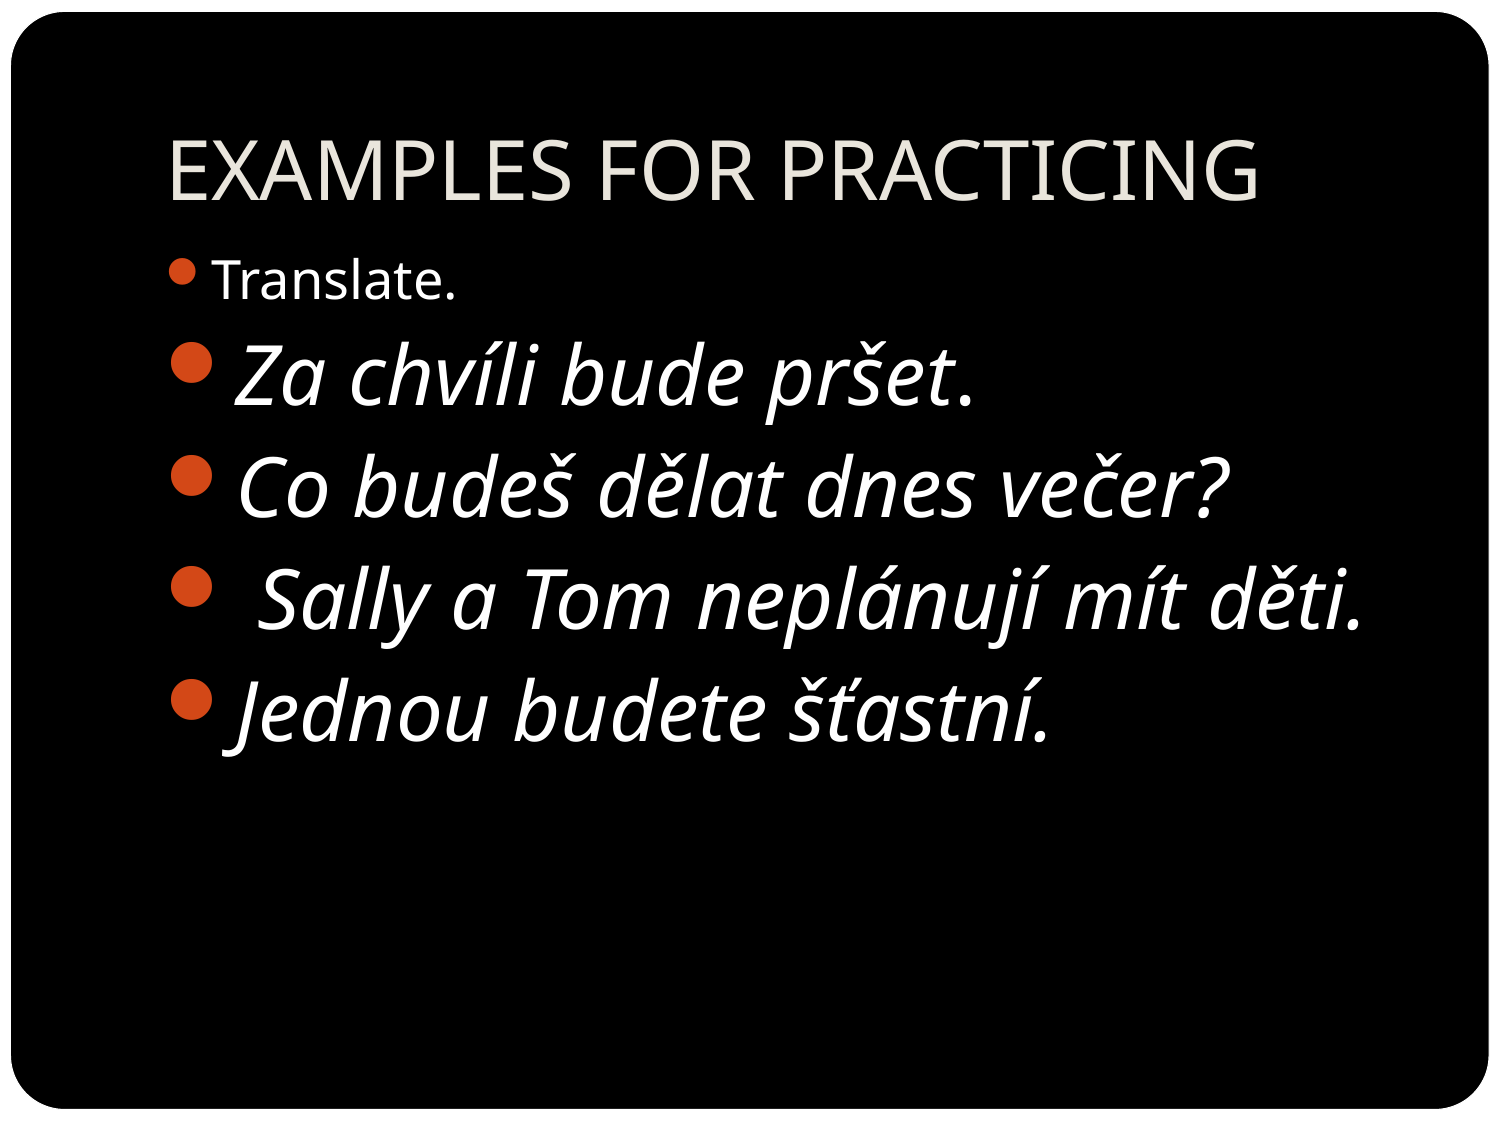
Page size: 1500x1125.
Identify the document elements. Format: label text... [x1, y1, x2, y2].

list Translate. Za chvíli bude pršet. Co budeš dělat dnes večer? Sally a Tom neplánují mít děti. Jednou budete šťastní. [150, 237, 1426, 988]
title EXAMPLES FOR PRACTICING [150, 45, 1426, 233]
